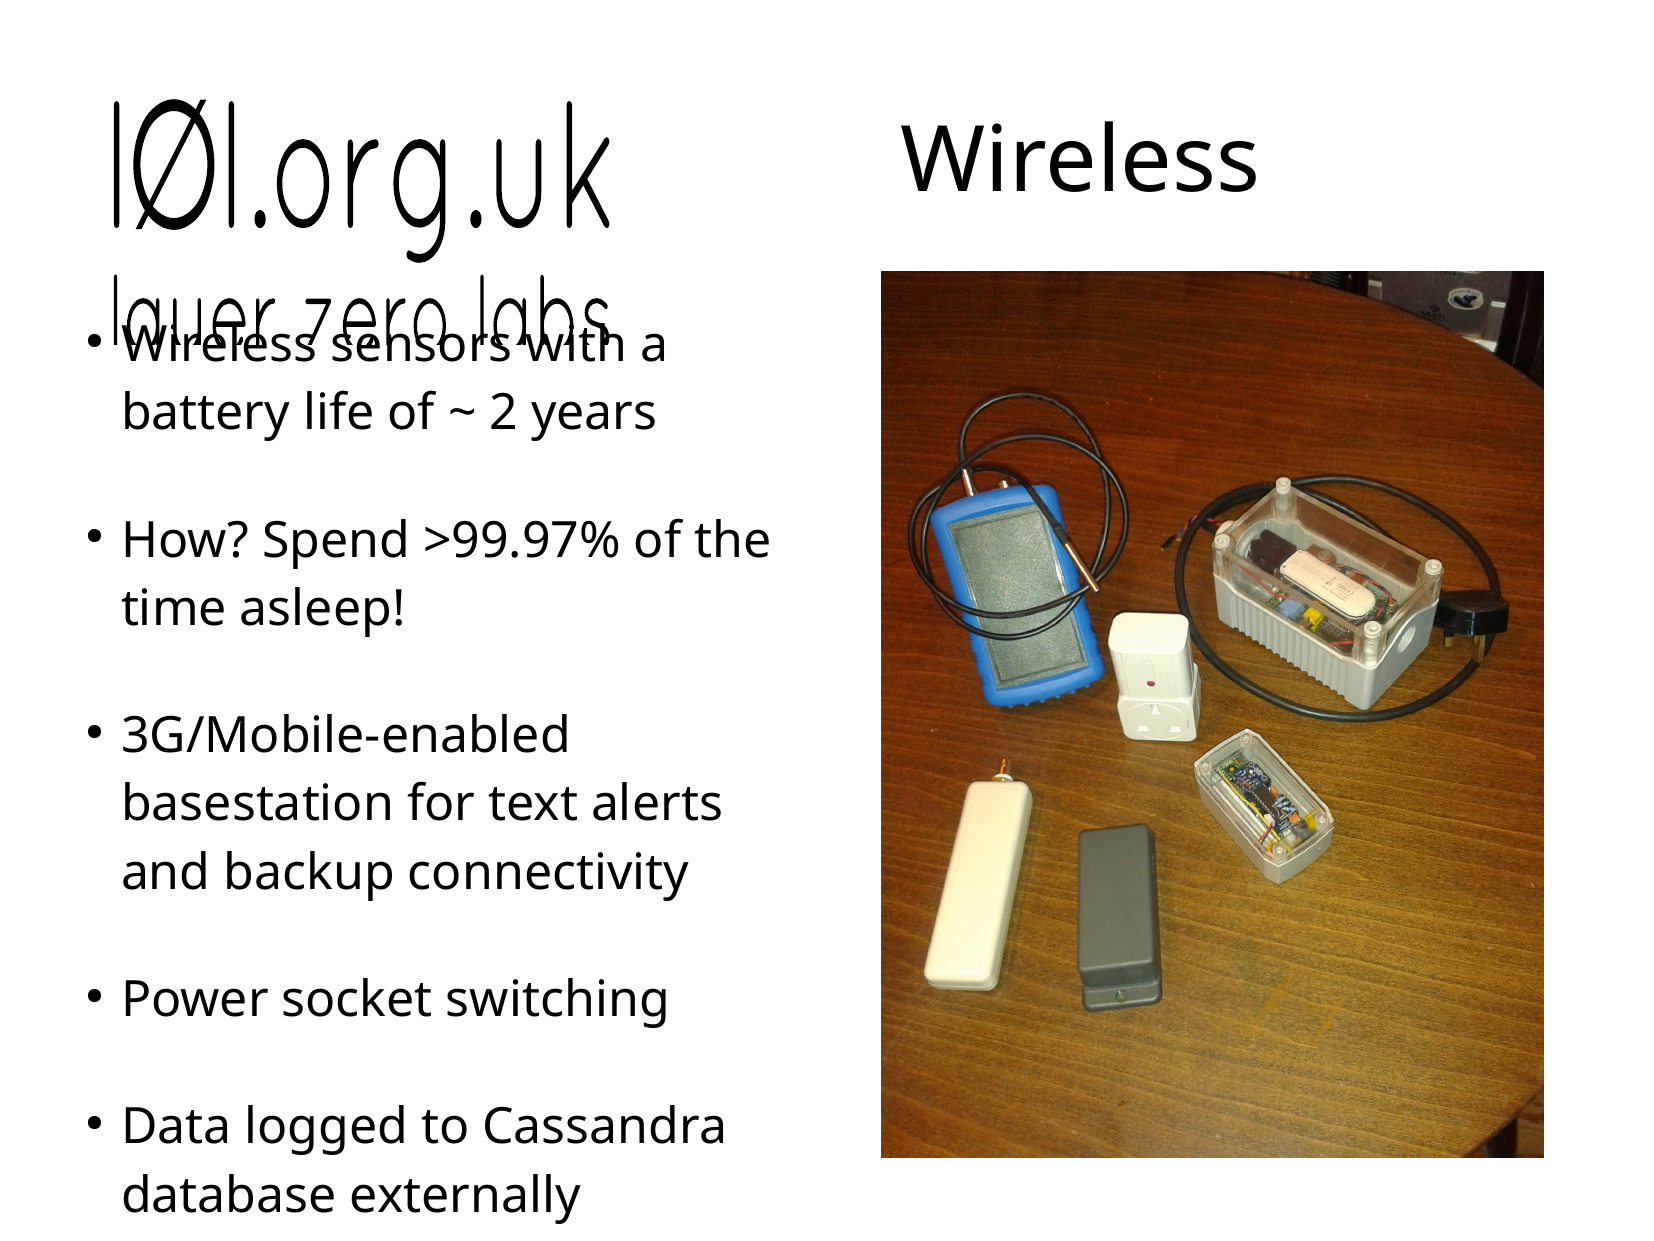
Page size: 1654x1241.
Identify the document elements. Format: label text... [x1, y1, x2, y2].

title Wireless [590, 52, 1571, 260]
picture [881, 271, 1544, 1158]
text_box Wireless sensors with a battery life of ~ 2 years How? Spend >99.97% of the time asleep! 3G/Mobile-enabled basestation for text alerts and backup connectivity Power socket switching Data logged to Cassandra database externally [70, 300, 827, 1134]
